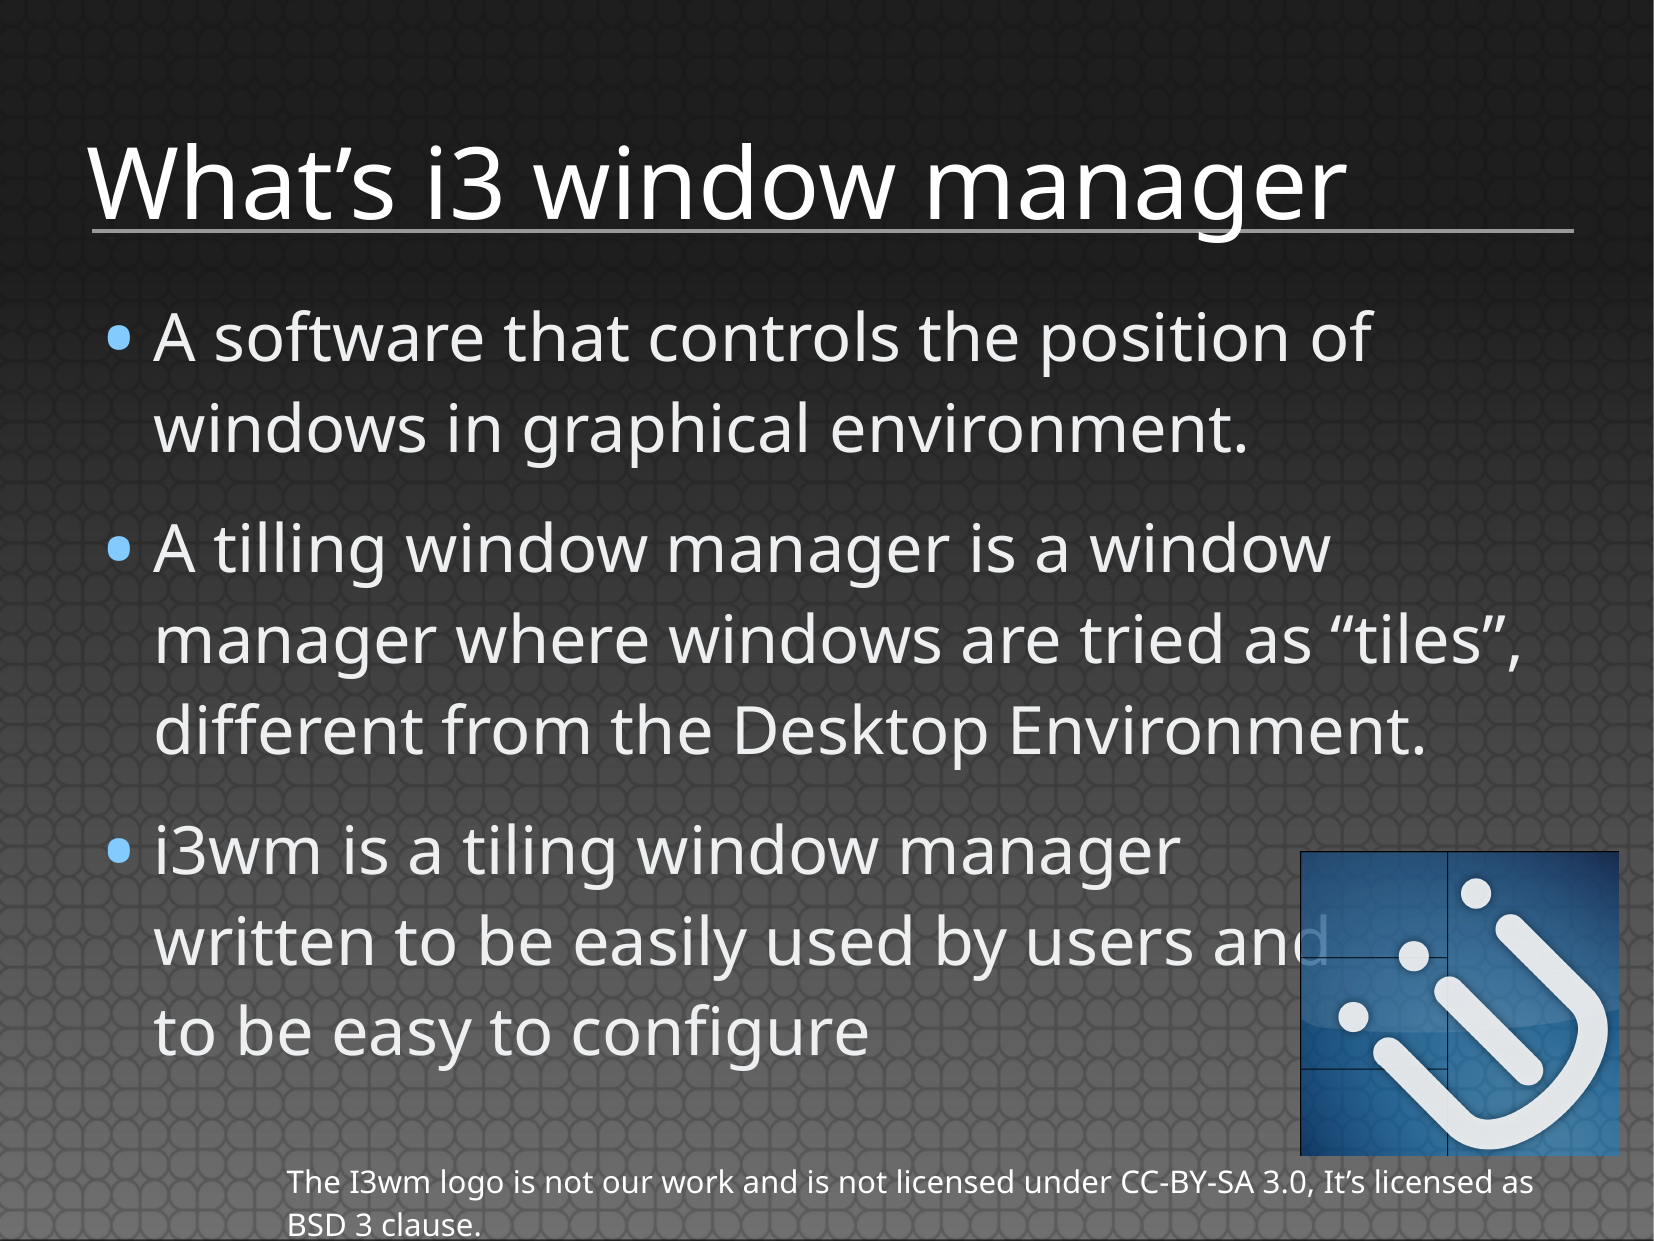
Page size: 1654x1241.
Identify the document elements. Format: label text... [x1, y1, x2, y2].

list A software that controls the position of windows in graphical environment. A tilling window manager is a window manager where windows are tried as “tiles”, different from the Desktop Environment. i3wm is a tiling window manager written to be easily used by users and to be easy to configure [82, 290, 1571, 1241]
picture [0, 0, 1654, 1241]
text_box The I3wm logo is not our work and is not licensed under CC-BY-SA 3.0, It’s licensed as BSD 3 clause. [271, 1152, 1654, 1241]
title What’s i3 window manager [86, 112, 1576, 249]
